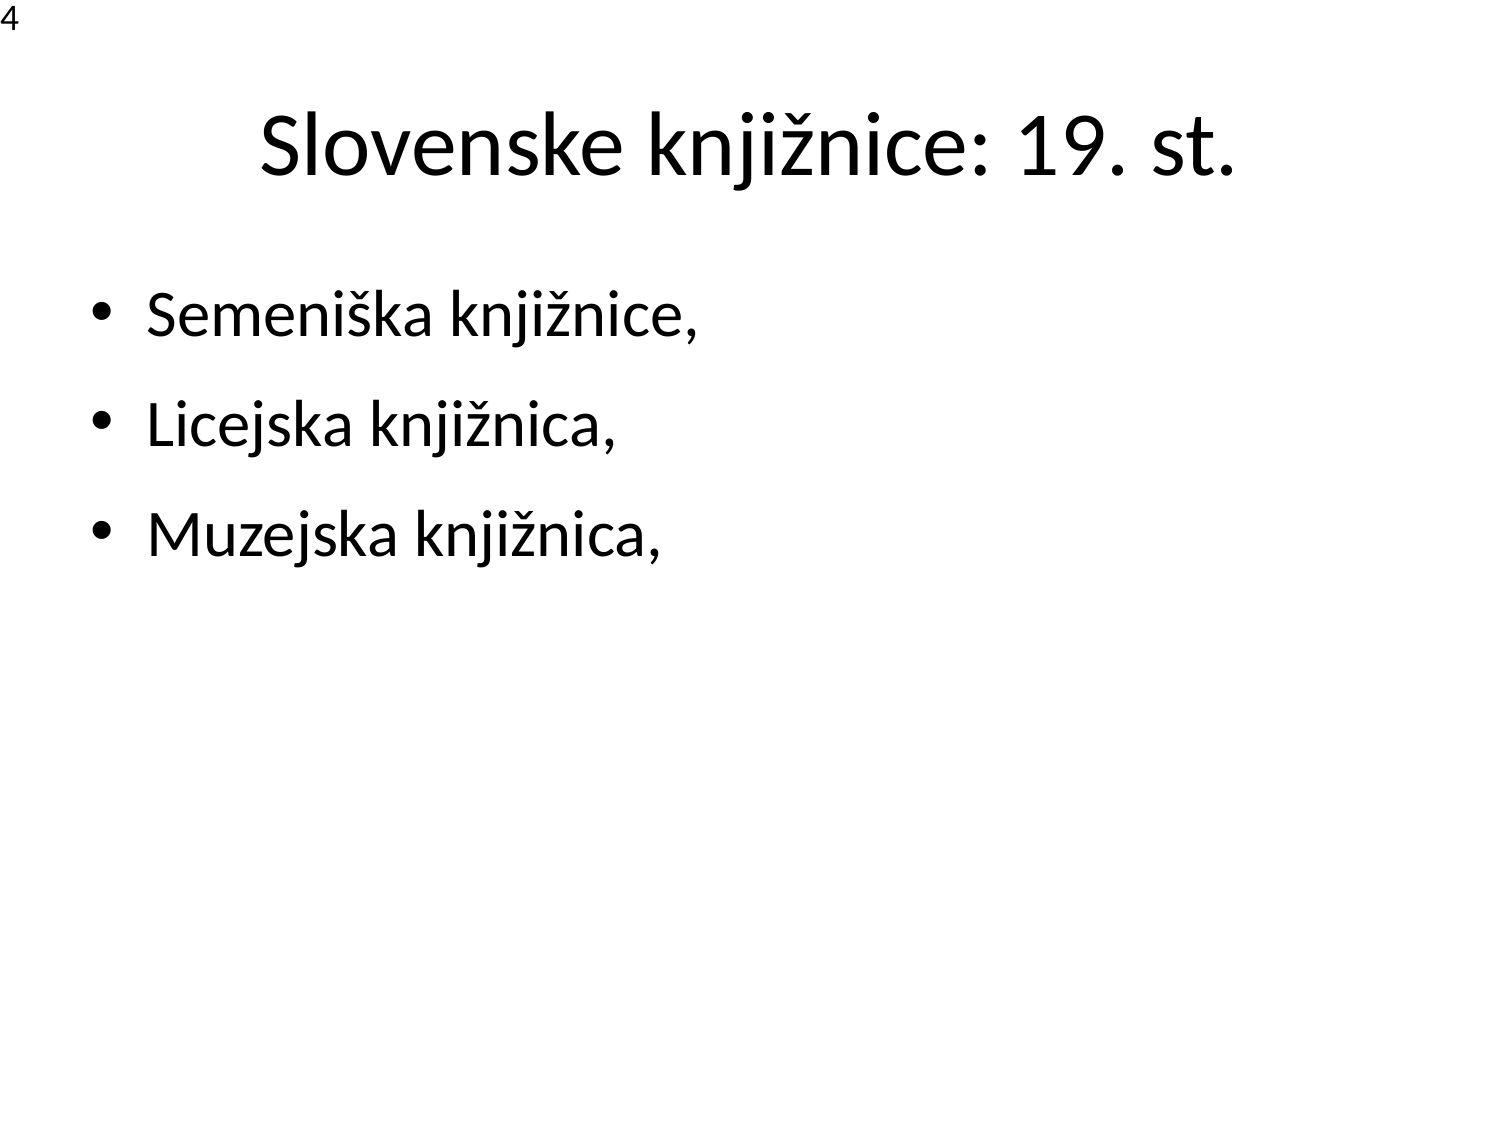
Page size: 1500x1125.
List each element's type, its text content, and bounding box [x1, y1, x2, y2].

list Semeniška knjižnice, Licejska knjižnica, Muzejska knjižnica, [75, 262, 1425, 1005]
title Slovenske knjižnice: 19. st. [75, 45, 1425, 233]
